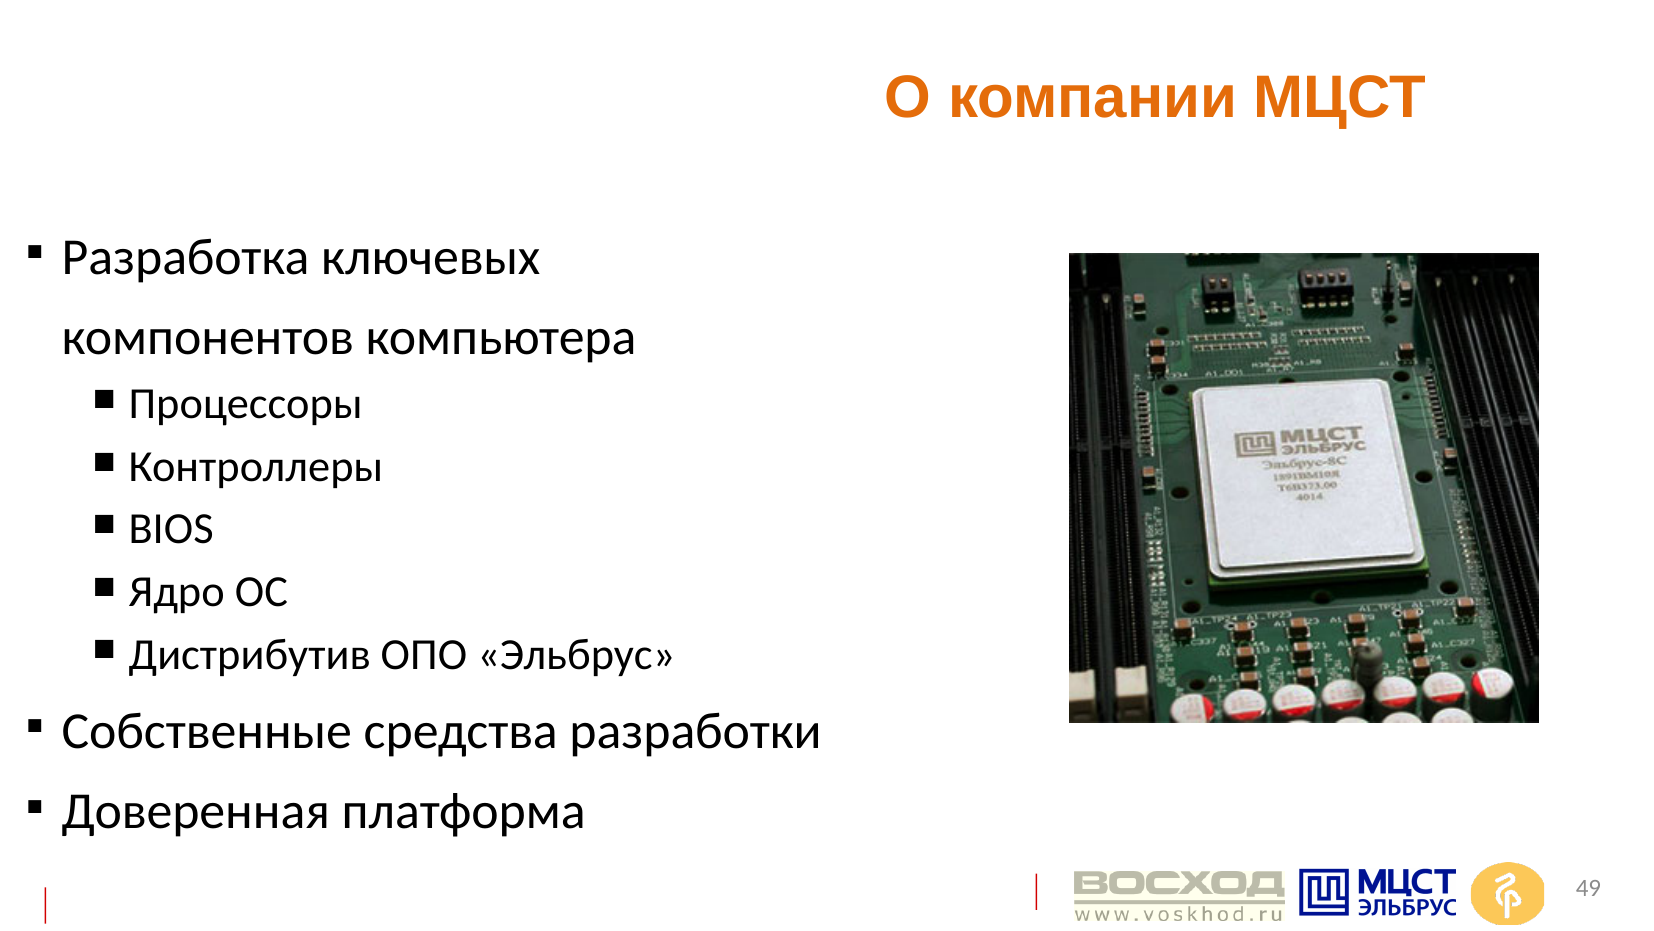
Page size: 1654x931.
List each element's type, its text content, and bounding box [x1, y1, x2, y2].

picture [1470, 862, 1545, 925]
picture [1296, 868, 1456, 916]
list Разработка ключевых компонентов компьютера Процессоры Контроллеры BIOS Ядро ОС Дистрибутив ОПО «Эльбрус» Собственные средства разработки Доверенная платформа [13, 134, 1320, 851]
title О компании МЦСТ [437, 50, 1442, 138]
picture [1074, 871, 1285, 921]
picture [1069, 253, 1539, 723]
